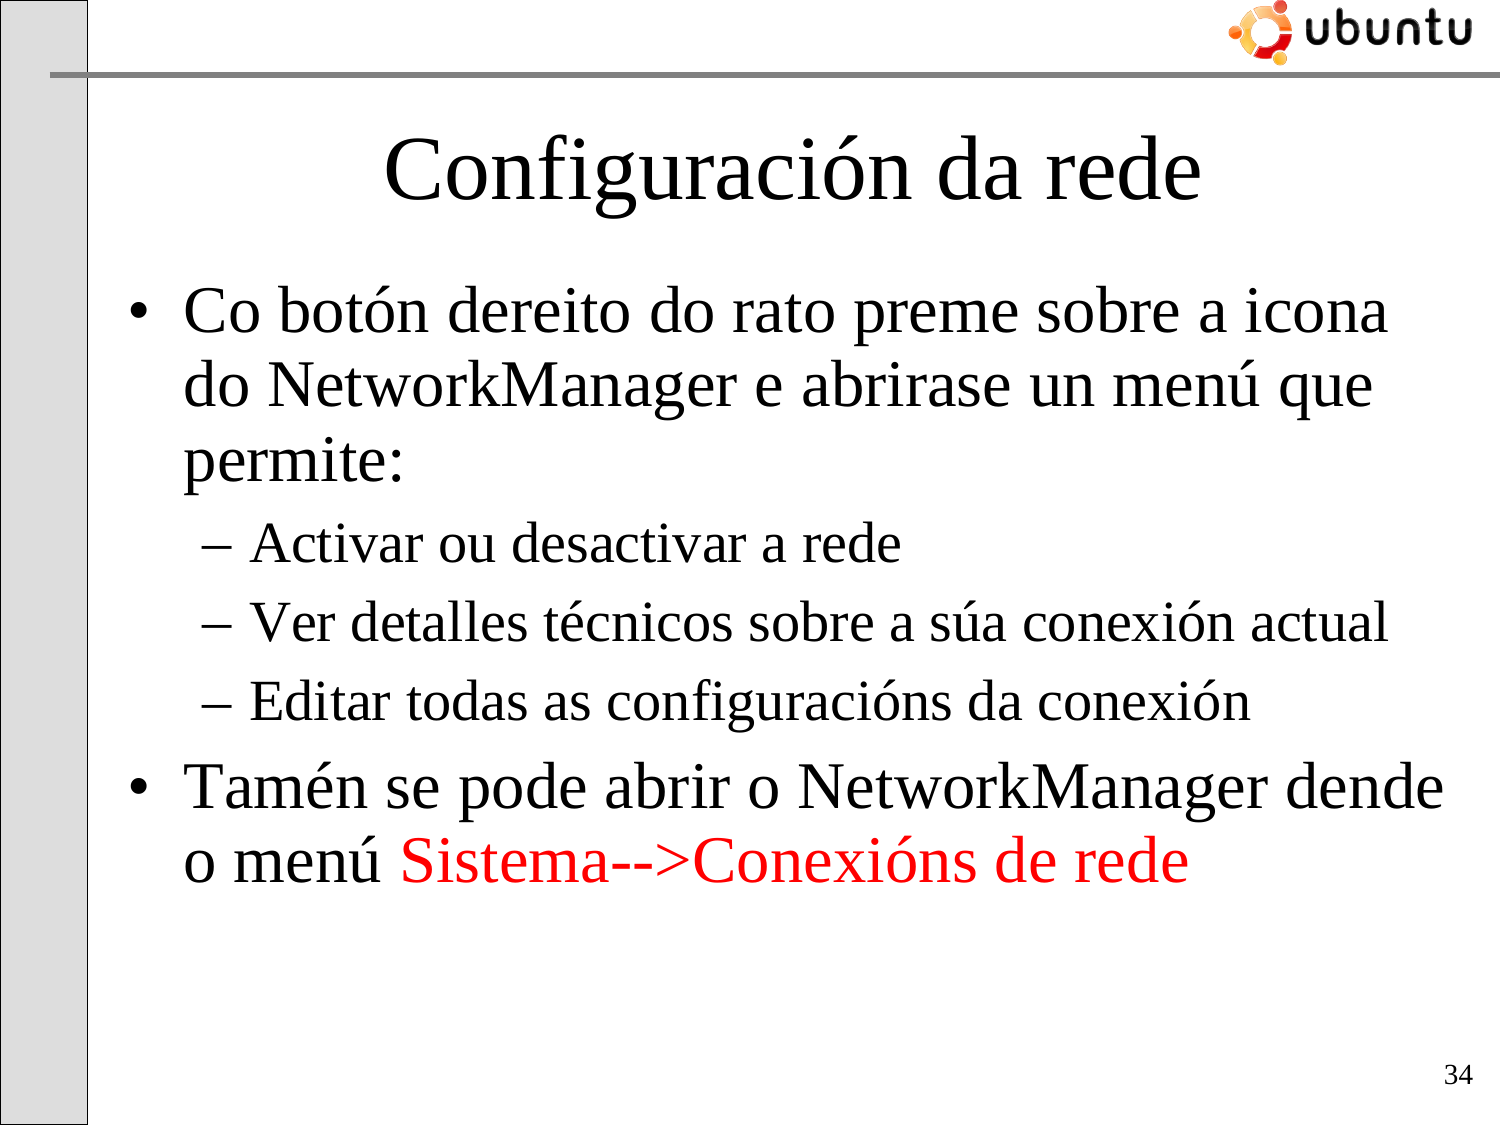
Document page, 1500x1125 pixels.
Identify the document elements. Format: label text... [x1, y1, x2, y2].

picture [1221, 0, 1483, 71]
list Co botón dereito do rato preme sobre a icona do NetworkManager e abrirase un menú que permite: Activar ou desactivar a rede Ver detalles técnicos sobre a súa conexión actual Editar todas as configuracións da conexión Tamén se pode abrir o NetworkManager dende o menú Sistema-->Conexións de rede [112, 265, 1477, 1000]
title Configuración da rede [112, 99, 1477, 237]
